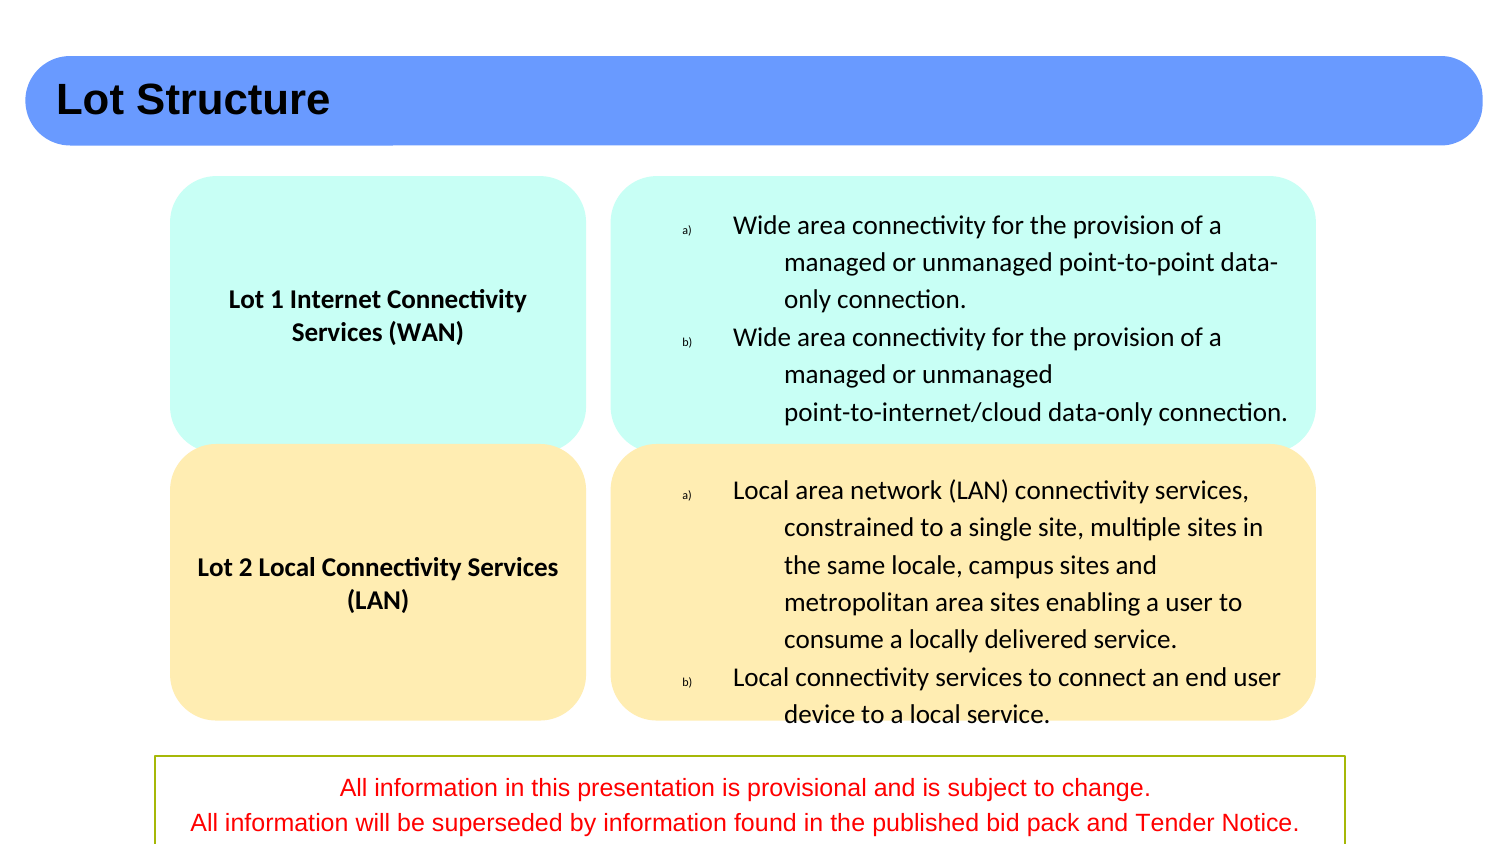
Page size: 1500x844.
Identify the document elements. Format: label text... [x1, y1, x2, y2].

title Lot Structure [55, 70, 1235, 137]
text_box Lot 2 Local Connectivity Services (LAN) [170, 443, 587, 721]
text_box All information in this presentation is provisional and is subject to change. All information will be superseded by information found in the published bid pack and Tender Notice. [155, 755, 1346, 844]
text_box Local area network (LAN) connectivity services, constrained to a single site, multiple sites in the same locale, campus sites and metropolitan area sites enabling a user to consume a locally delivered service. Local connectivity services to connect an end user device to a local service. [610, 443, 1316, 721]
text_box Wide area connectivity for the provision of a managed or unmanaged point-to-point data-only connection. Wide area connectivity for the provision of a managed or unmanaged point-to-internet/cloud data-only connection. [610, 176, 1316, 448]
text_box Lot 1 Internet Connectivity Services (WAN) [170, 176, 587, 448]
